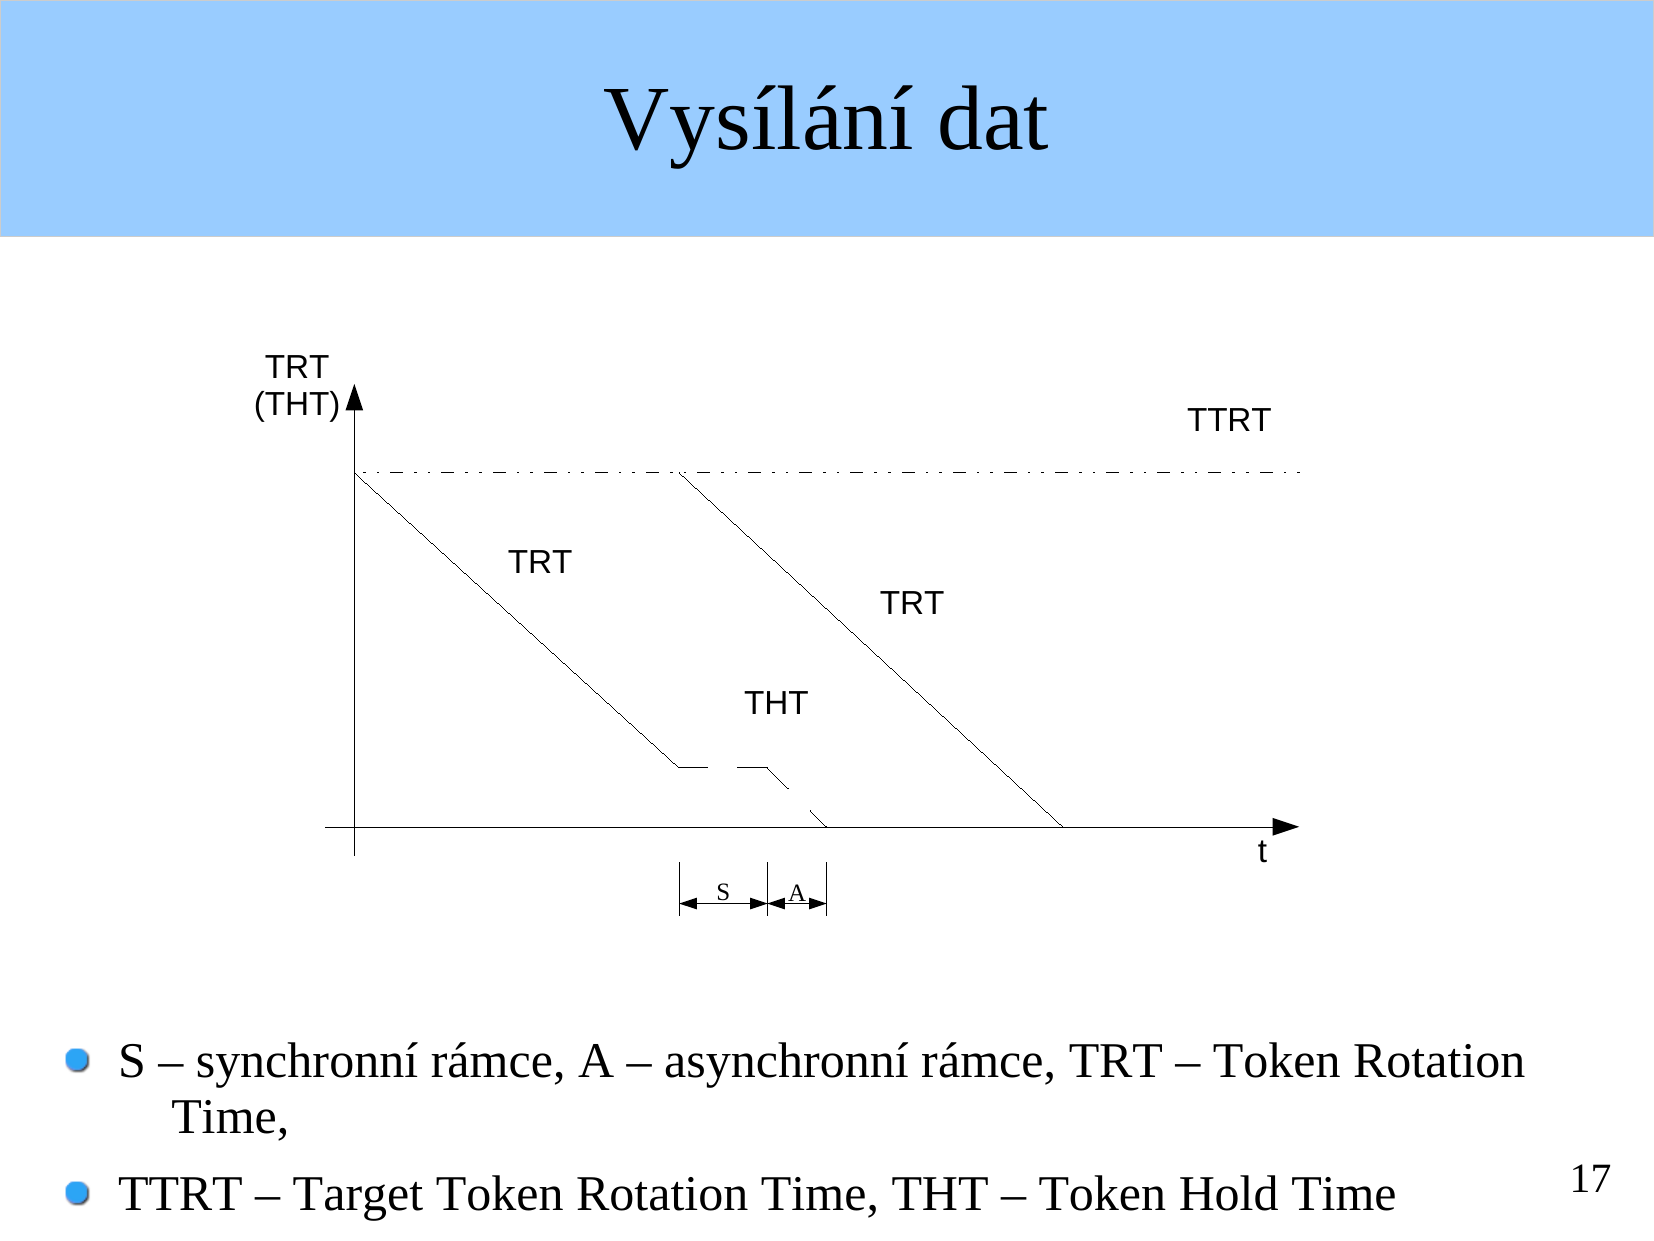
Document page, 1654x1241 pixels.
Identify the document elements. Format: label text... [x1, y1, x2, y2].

text_box TRT [880, 584, 945, 642]
text_box THT [744, 685, 809, 742]
text_box TRT (THT) [254, 348, 341, 462]
title Vysílání dat [0, 0, 1654, 237]
text_box TTRT [1187, 401, 1272, 458]
list S – synchronní rámce, A – asynchronní rámce, TRT – Token Rotation Time, TTRT – Target Token Rotation Time, THT – Token Hold Time [29, 1033, 1625, 1210]
text_box TRT [507, 543, 573, 600]
text_box t [1257, 832, 1268, 890]
